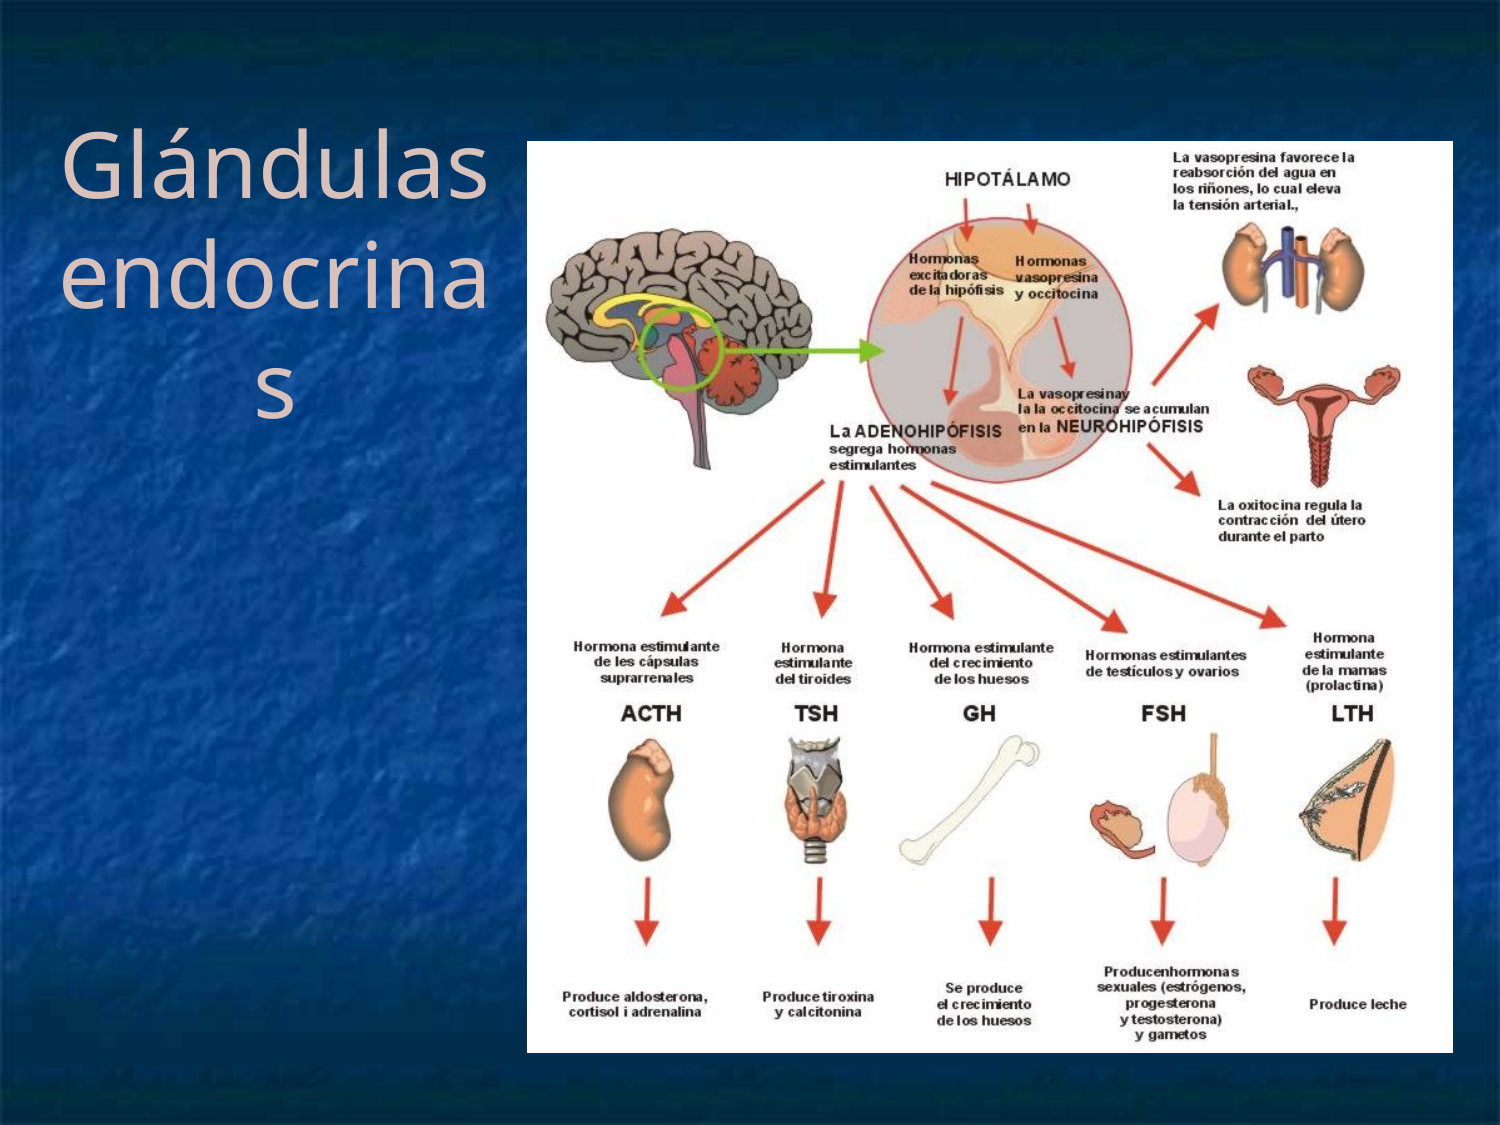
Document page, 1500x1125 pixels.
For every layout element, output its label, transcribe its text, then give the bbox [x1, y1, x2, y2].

title Glándulas endocrinas [35, 154, 516, 390]
picture [0, 0, 1500, 1125]
